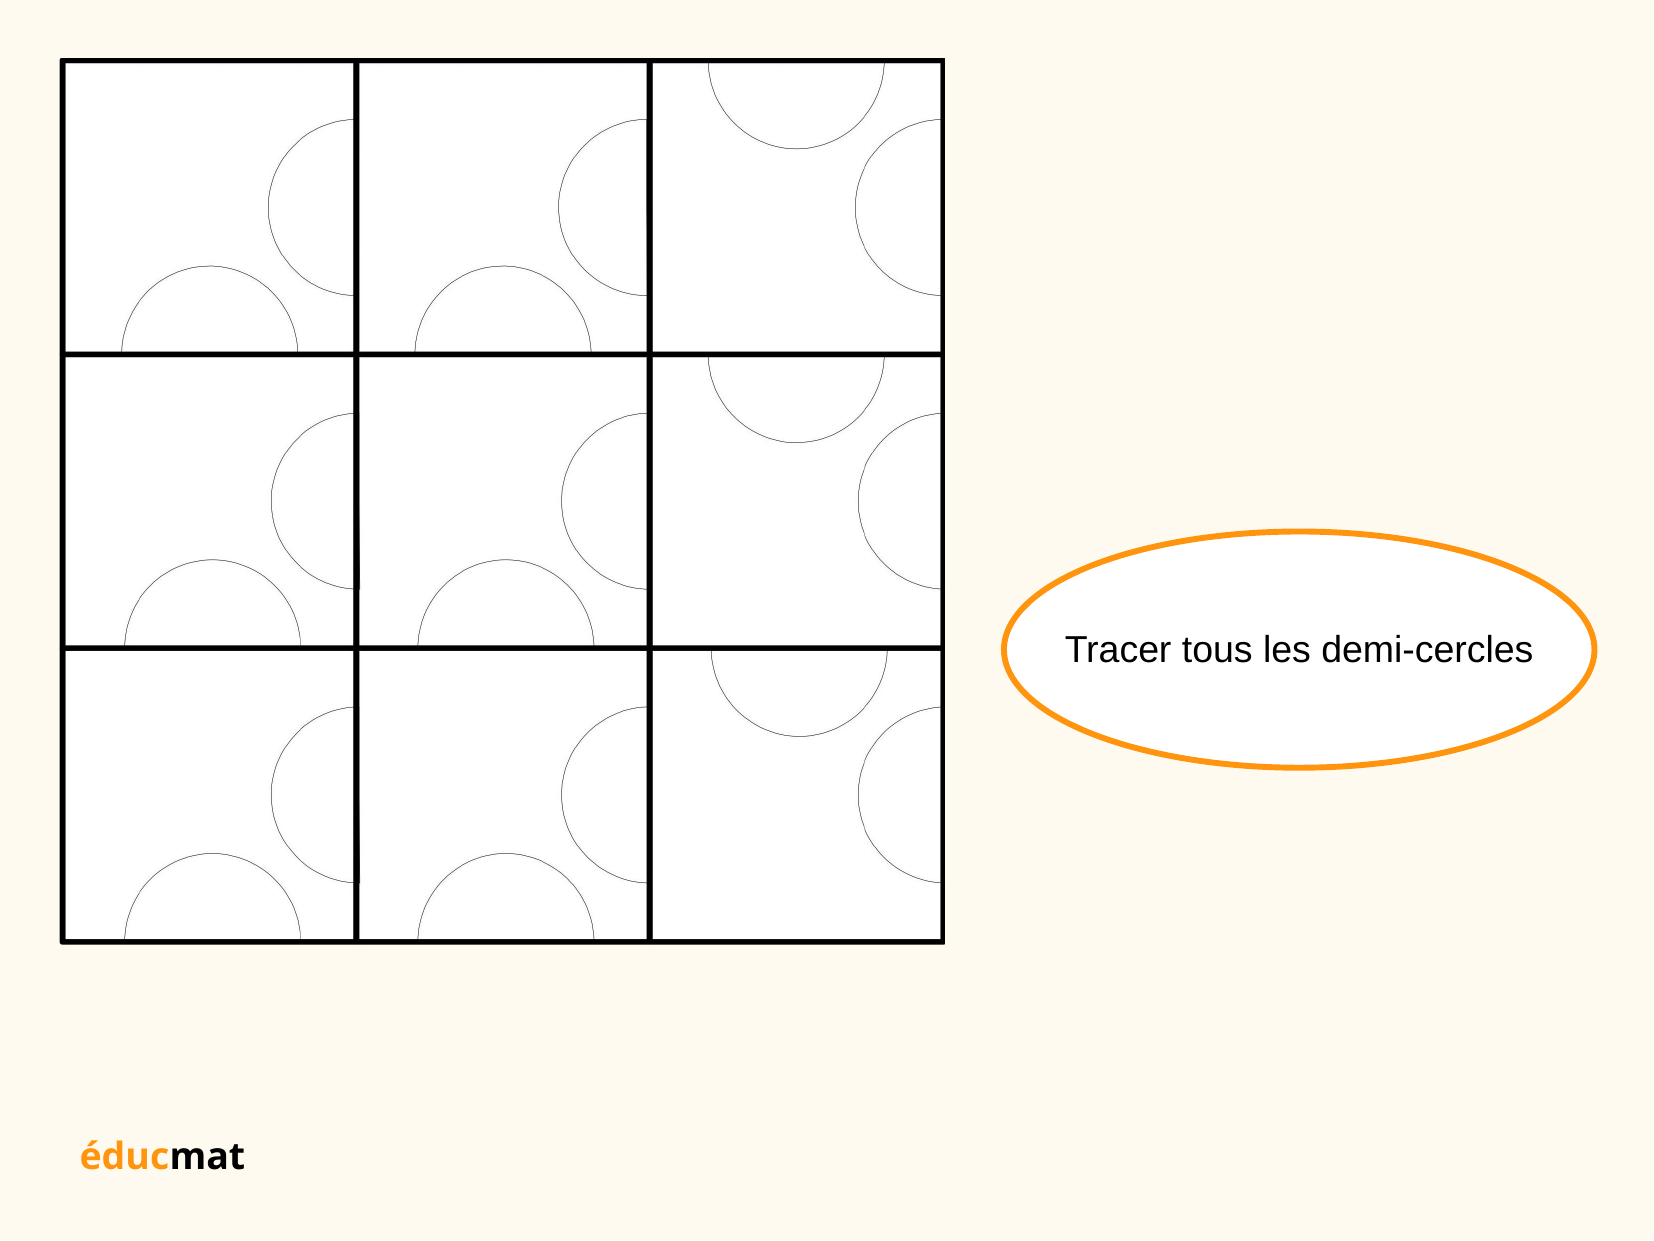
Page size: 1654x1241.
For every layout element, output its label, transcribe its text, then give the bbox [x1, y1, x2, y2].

picture [59, 58, 945, 945]
text_box éducmat [59, 1122, 266, 1183]
text_box Tracer tous les demi-cercles [1003, 531, 1595, 768]
